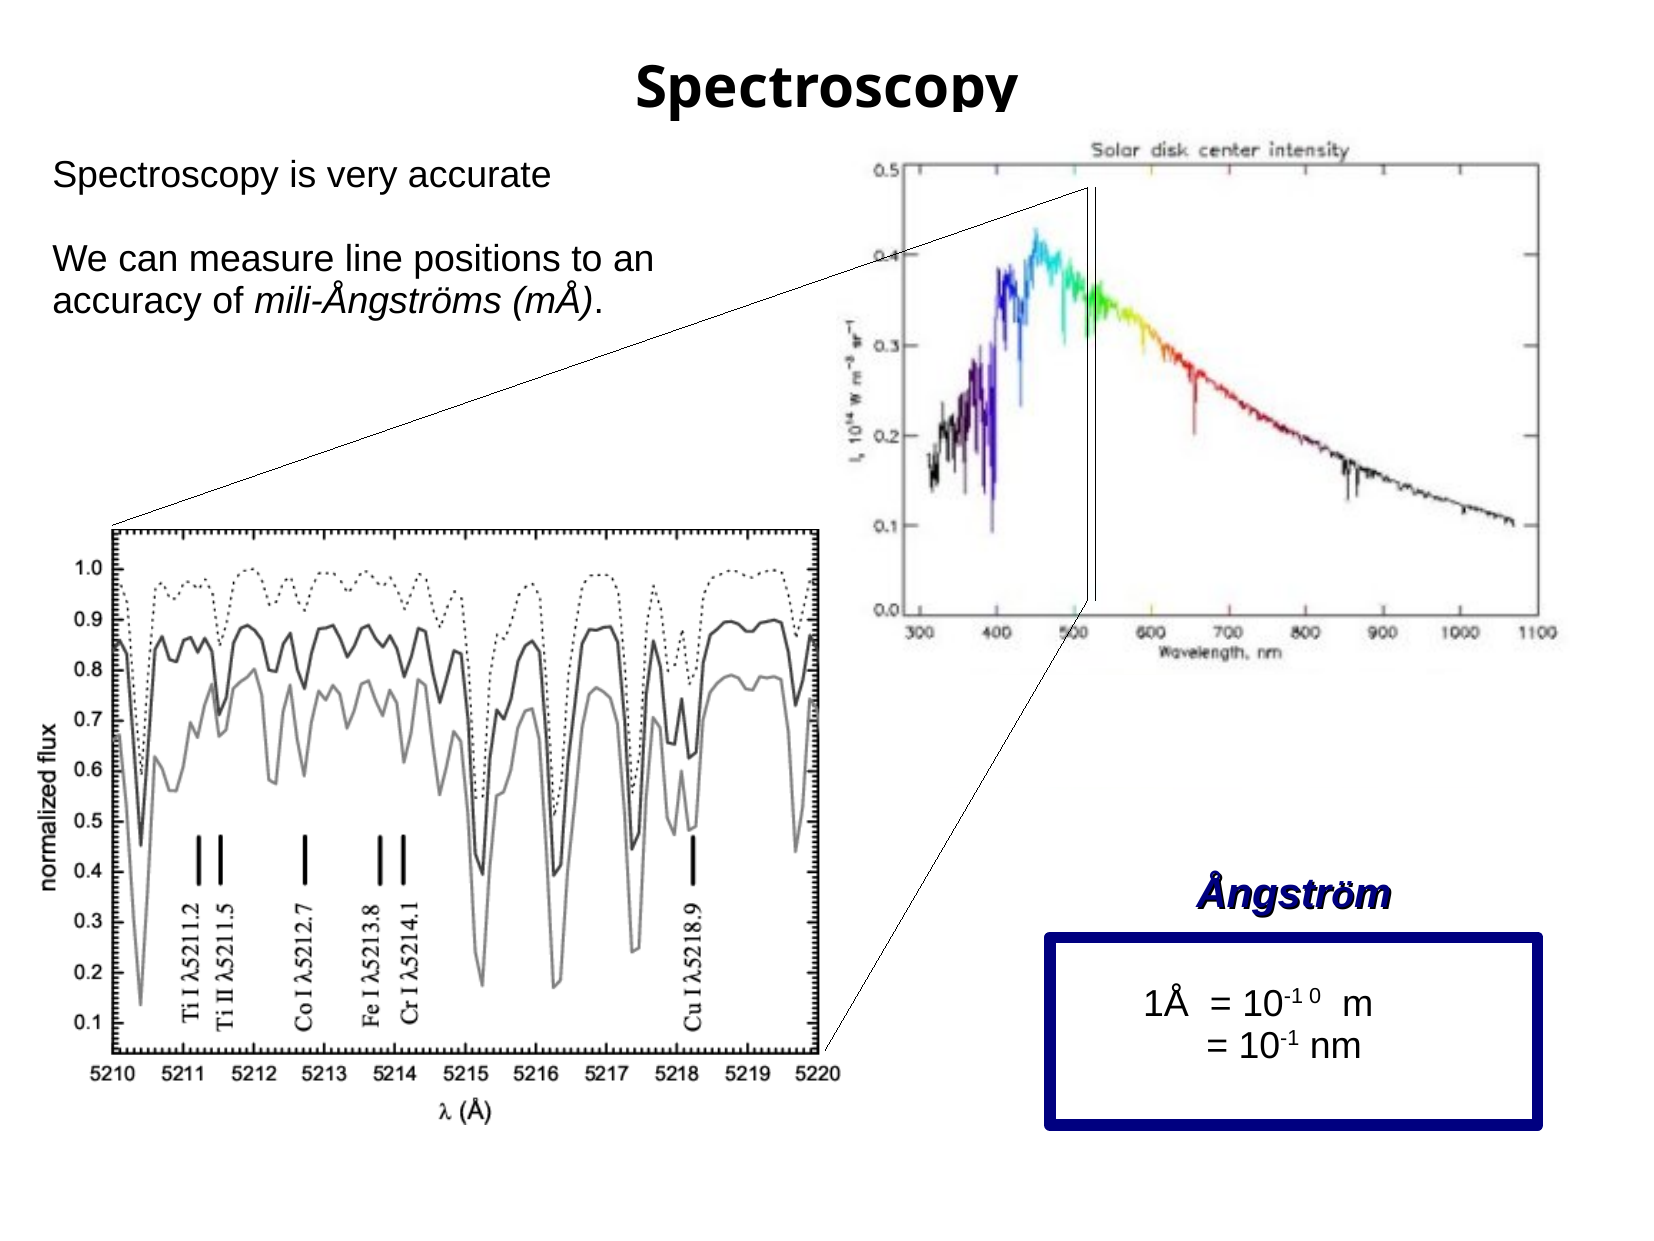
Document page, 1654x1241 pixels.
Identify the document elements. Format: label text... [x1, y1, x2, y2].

picture [37, 112, 1576, 1126]
text_box Spectroscopy is very accurate We can measure line positions to an accuracy of mili-Ångströms (mÅ). [37, 145, 836, 413]
text_box Ångström [1125, 862, 1463, 924]
text_box [1050, 937, 1538, 1126]
text_box Spectroscopy [0, 37, 1654, 121]
text_box 1Å = 10-1 0 m = 10-1 nm [1128, 975, 1654, 1077]
text_box [862, 675, 1576, 788]
